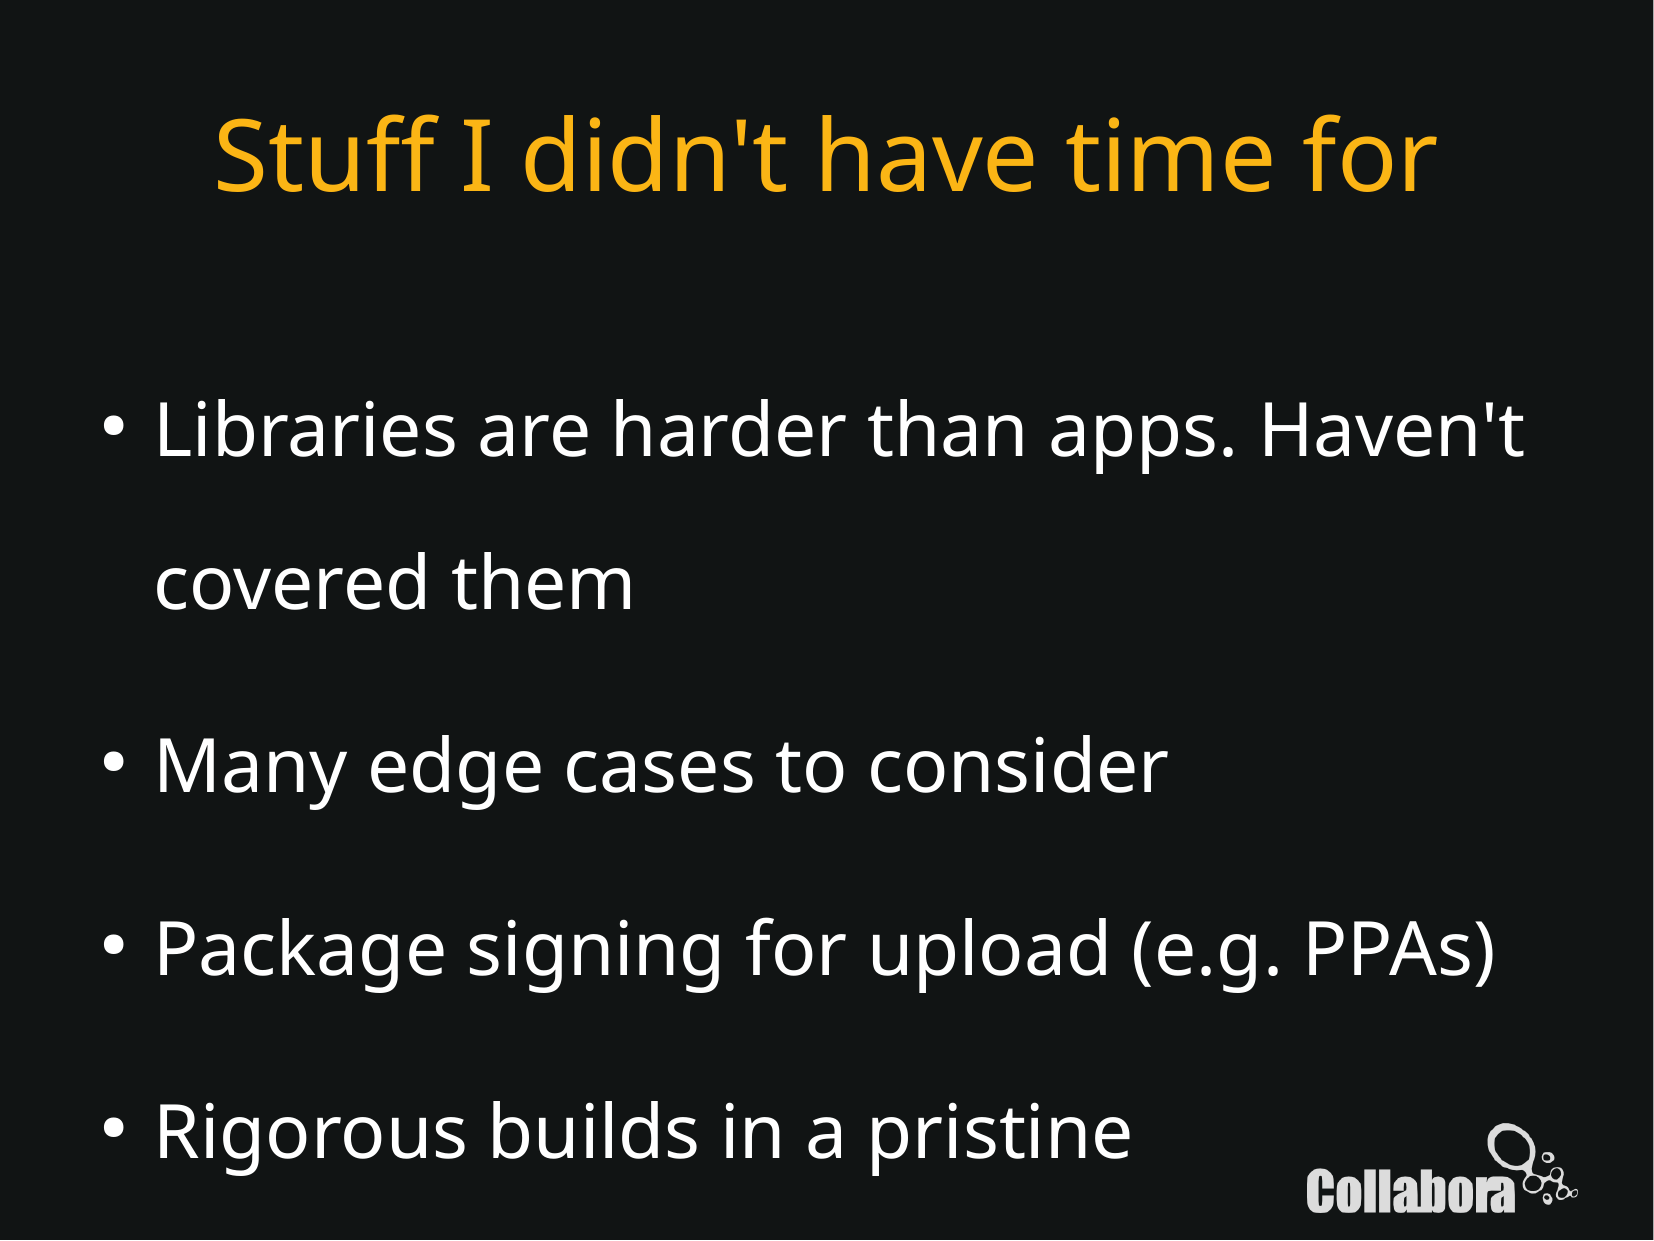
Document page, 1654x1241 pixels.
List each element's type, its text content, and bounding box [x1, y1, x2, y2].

picture [1307, 1123, 1578, 1213]
list Libraries are harder than apps. Haven't covered them Many edge cases to consider Package signing for upload (e.g. PPAs) Rigorous builds in a pristine environment [82, 324, 1571, 1109]
title Stuff I didn't have time for [82, 49, 1571, 257]
